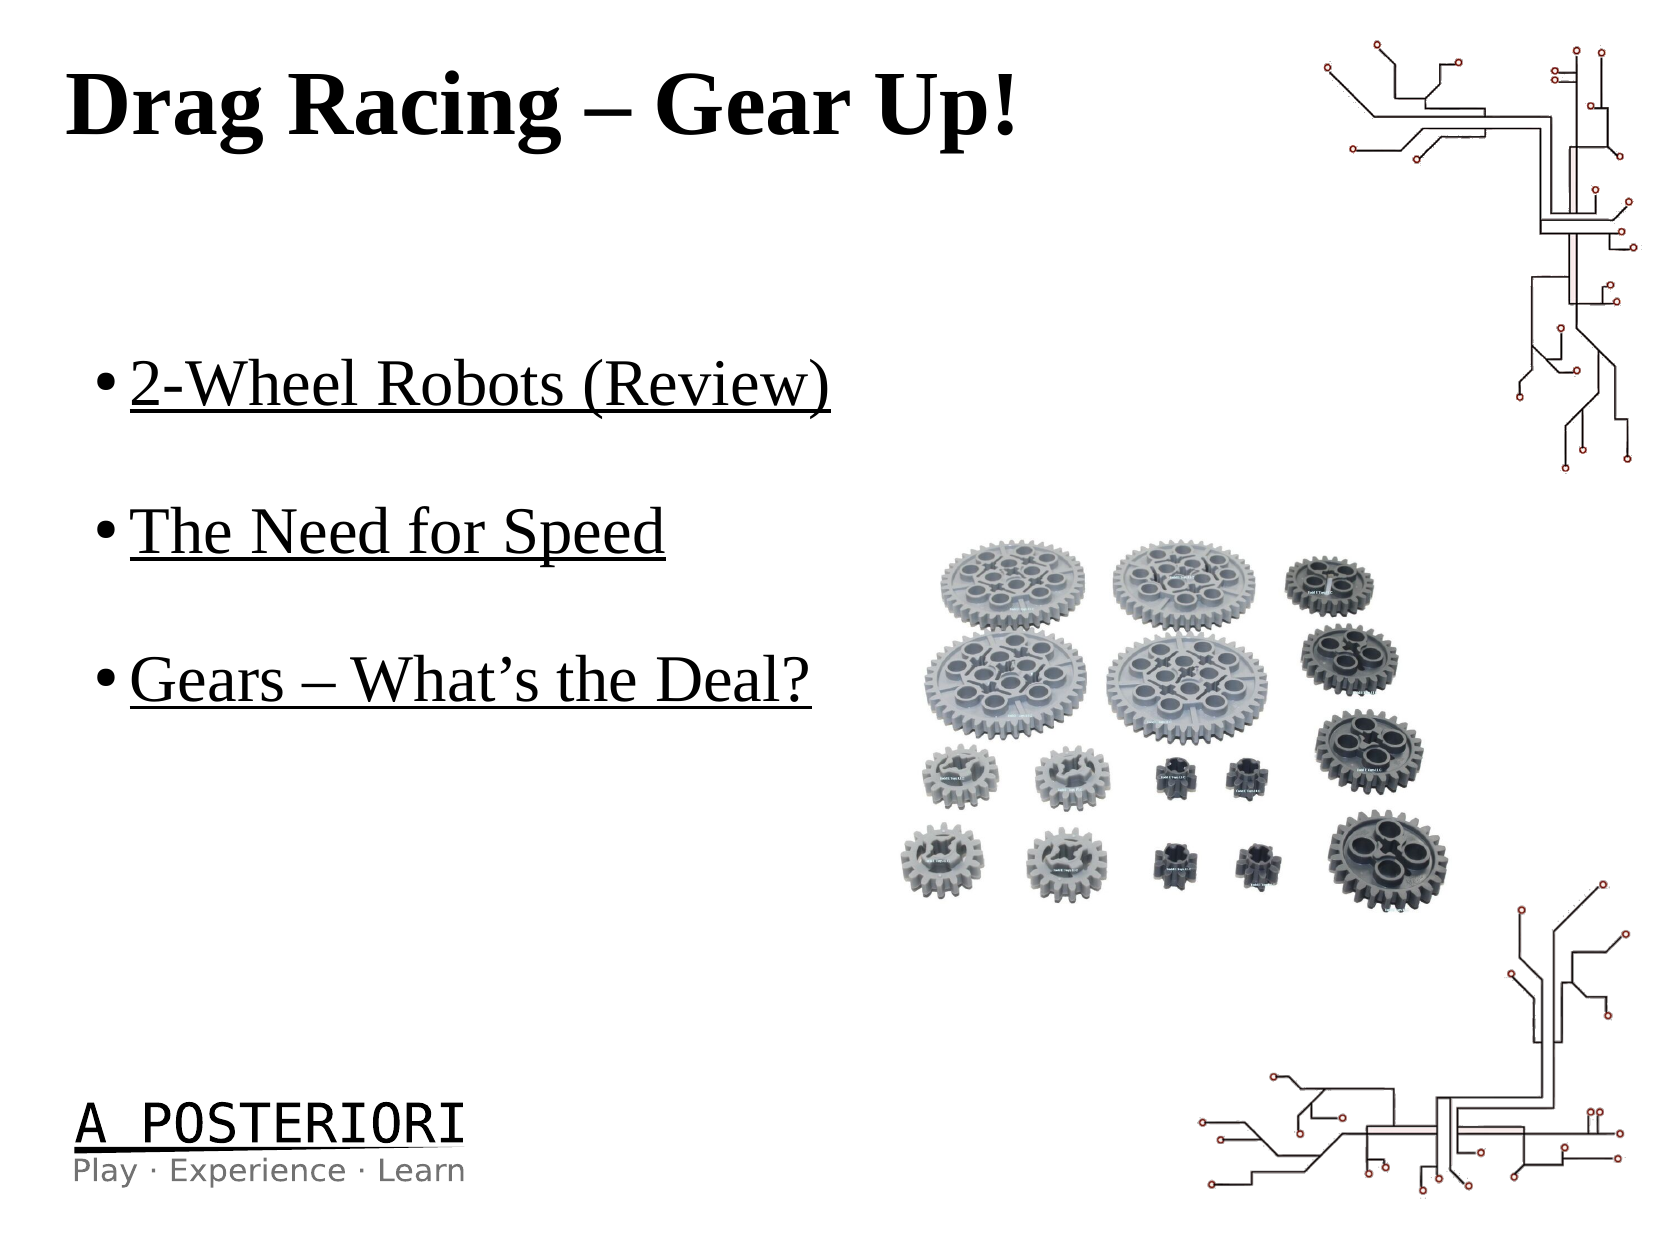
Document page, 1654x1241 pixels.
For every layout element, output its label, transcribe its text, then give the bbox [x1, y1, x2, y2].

picture [73, 1101, 466, 1189]
picture [895, 538, 1636, 1201]
subtitle 2-Wheel Robots (Review) The Need for Speed Gears – What’s the Deal? [94, 288, 1400, 700]
title Drag Racing – Gear Up! [11, 14, 1077, 192]
picture [1305, 35, 1643, 496]
